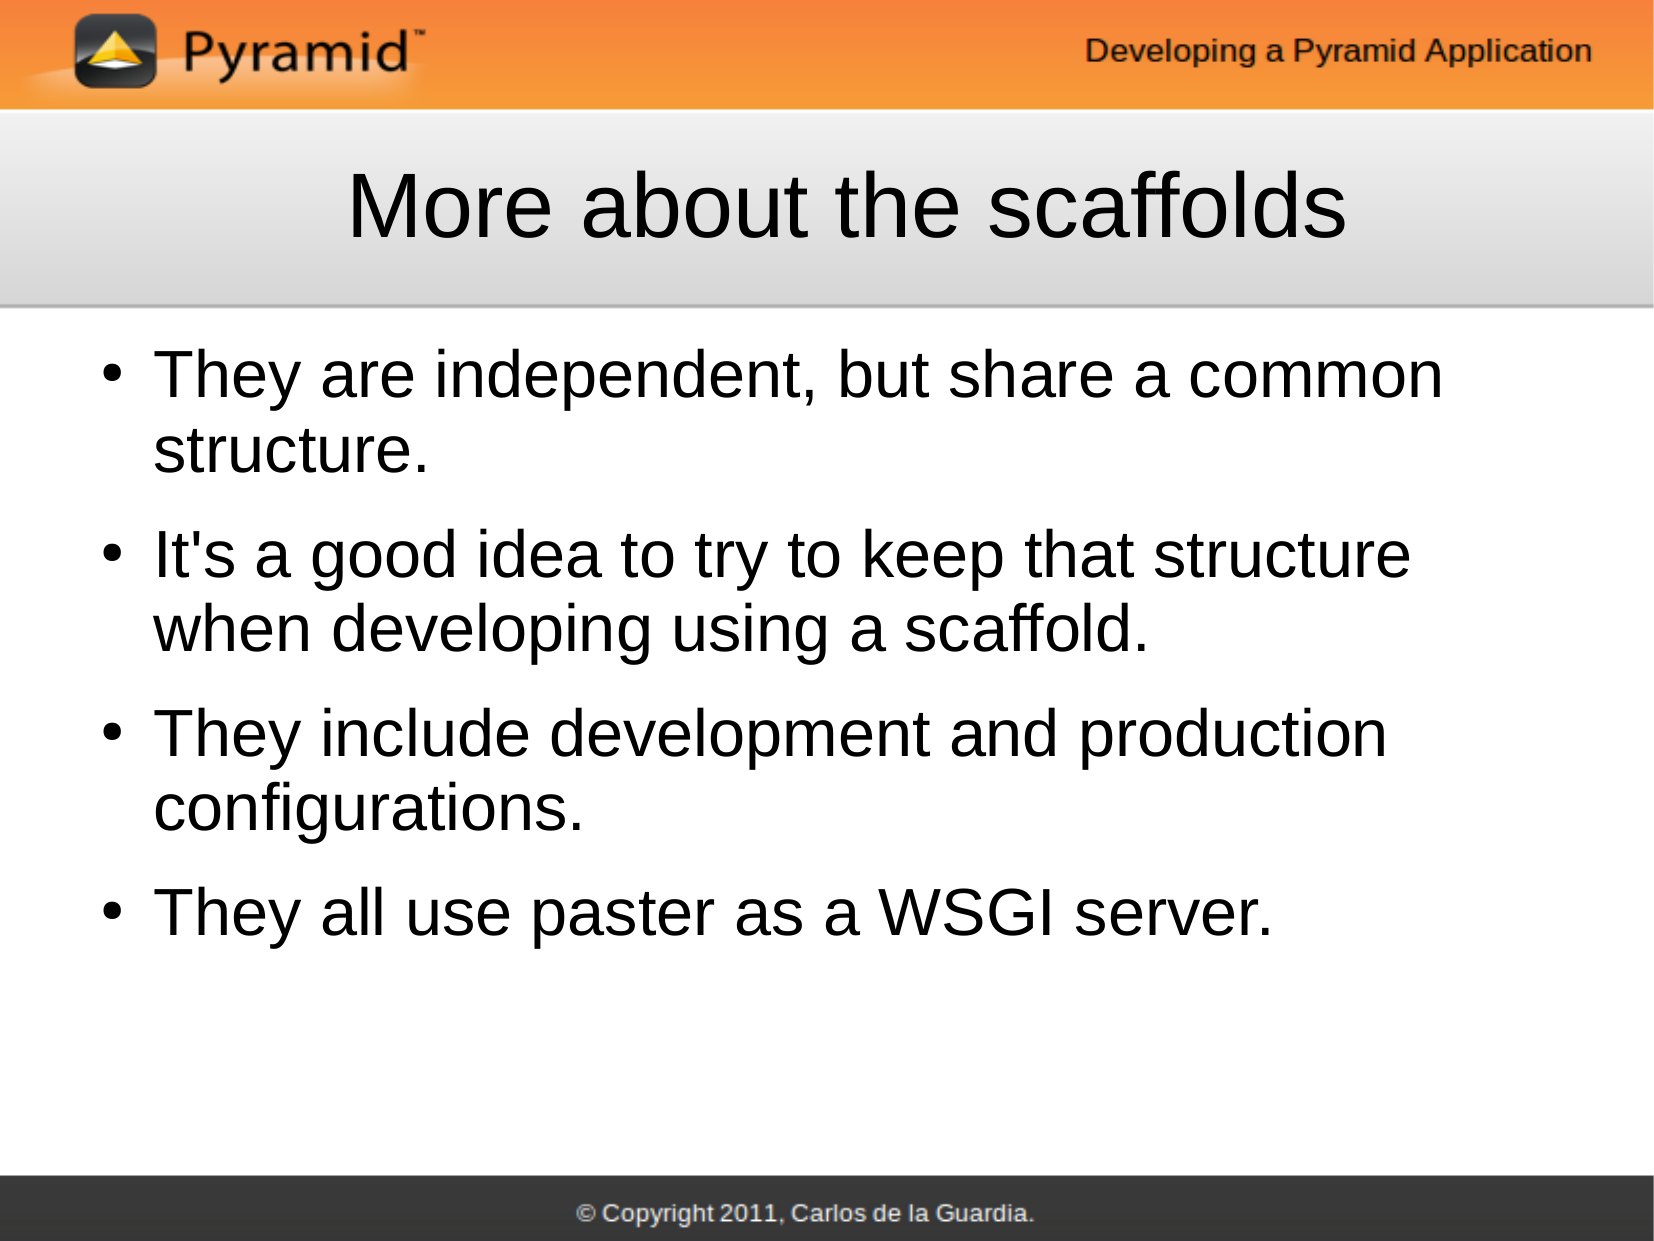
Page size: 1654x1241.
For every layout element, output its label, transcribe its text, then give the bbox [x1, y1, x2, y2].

list They are independent, but share a common structure. It's a good idea to try to keep that structure when developing using a scaffold. They include development and production configurations. They all use paster as a WSGI server. [82, 337, 1571, 1157]
title More about the scaffolds [82, 112, 1613, 301]
picture [0, 0, 1654, 1241]
